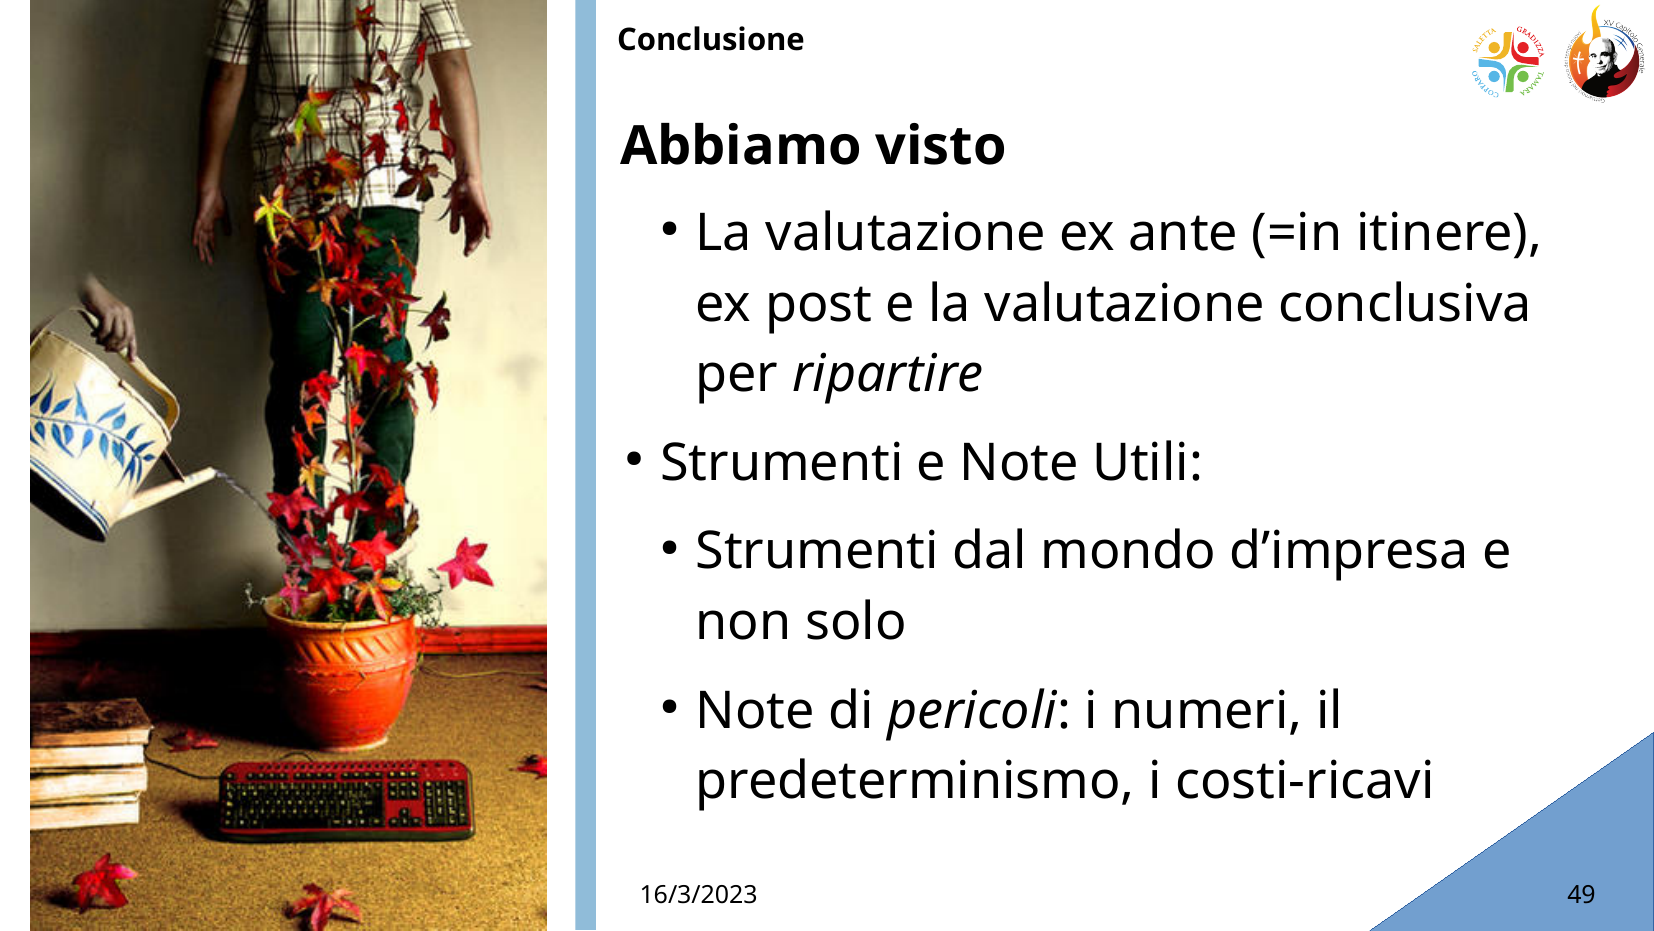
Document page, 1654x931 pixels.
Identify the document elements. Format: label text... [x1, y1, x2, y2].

subtitle La valutazione ex ante (=in itinere), ex post e la valutazione conclusiva per ripartire Strumenti e Note Utili: Strumenti dal mondo d’impresa e non solo Note di pericoli: i numeri, il predeterminismo, i costi-ricavi [624, 194, 1602, 815]
text_box Conclusione [602, 9, 1335, 63]
picture [1563, 4, 1646, 103]
picture [30, 0, 547, 931]
title Abbiamo visto [620, 106, 1617, 178]
